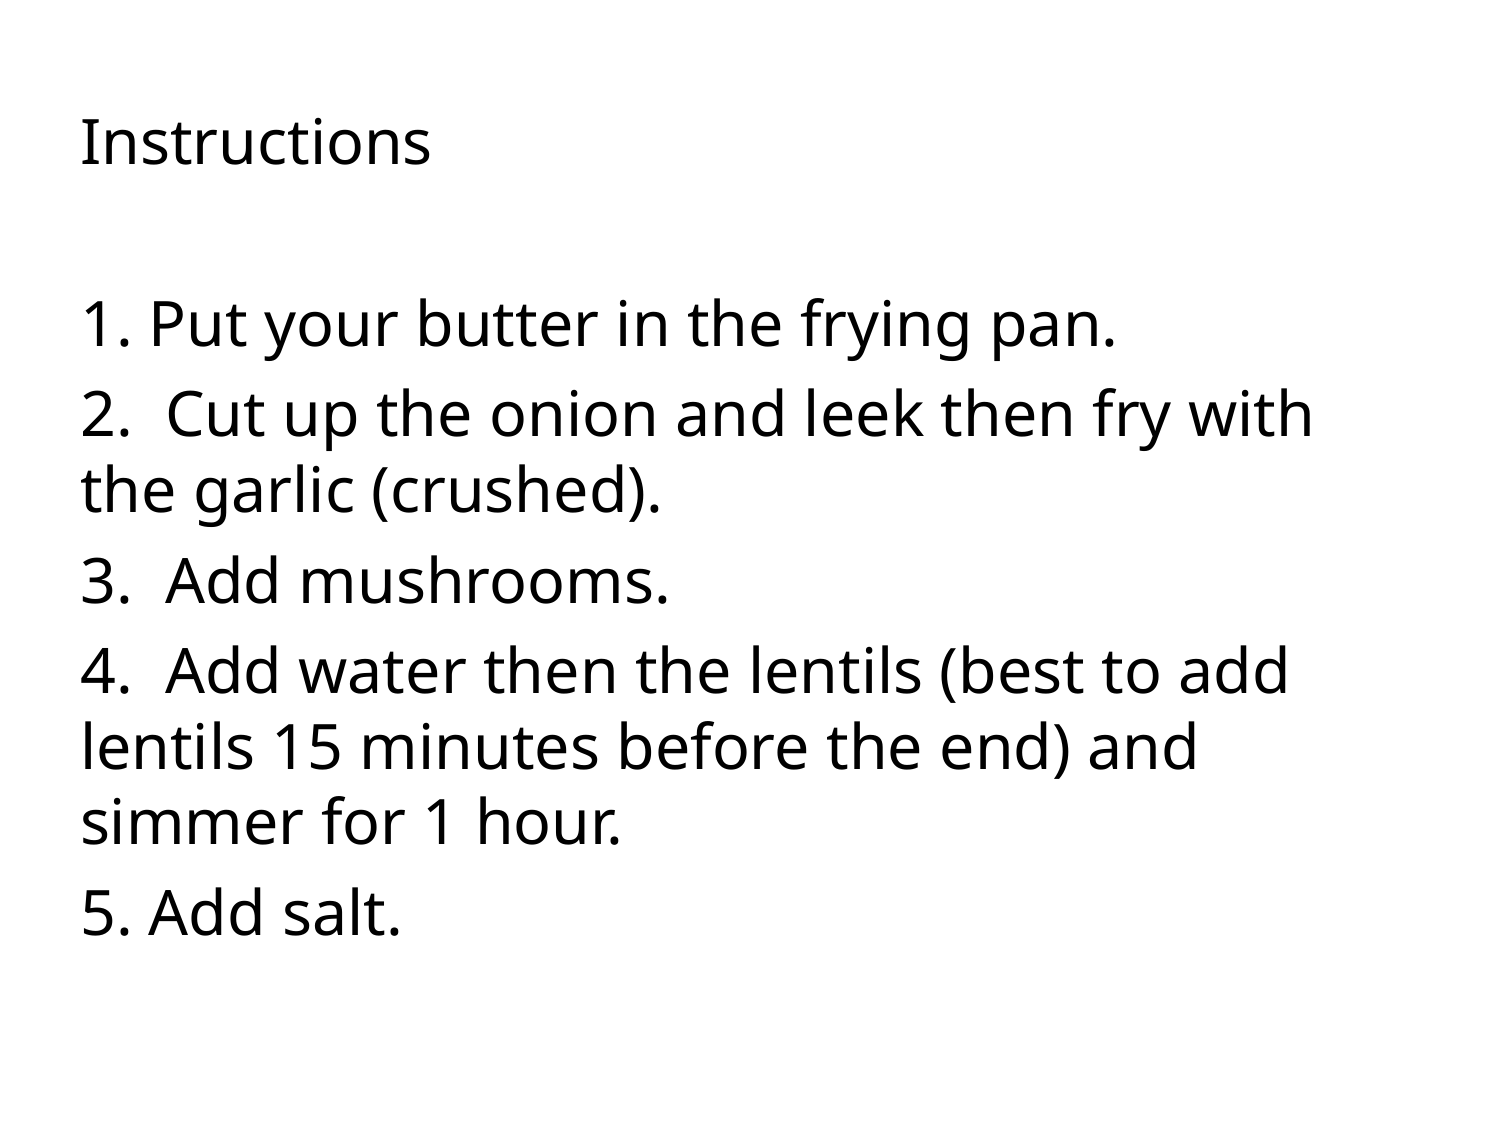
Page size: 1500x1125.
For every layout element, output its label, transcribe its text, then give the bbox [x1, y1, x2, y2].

list Instructions 1. Put your butter in the frying pan. 2. Cut up the onion and leek then fry with the garlic (crushed). 3. Add mushrooms. 4. Add water then the lentils (best to add lentils 15 minutes before the end) and simmer for 1 hour. 5. Add salt. [64, 3, 1415, 961]
